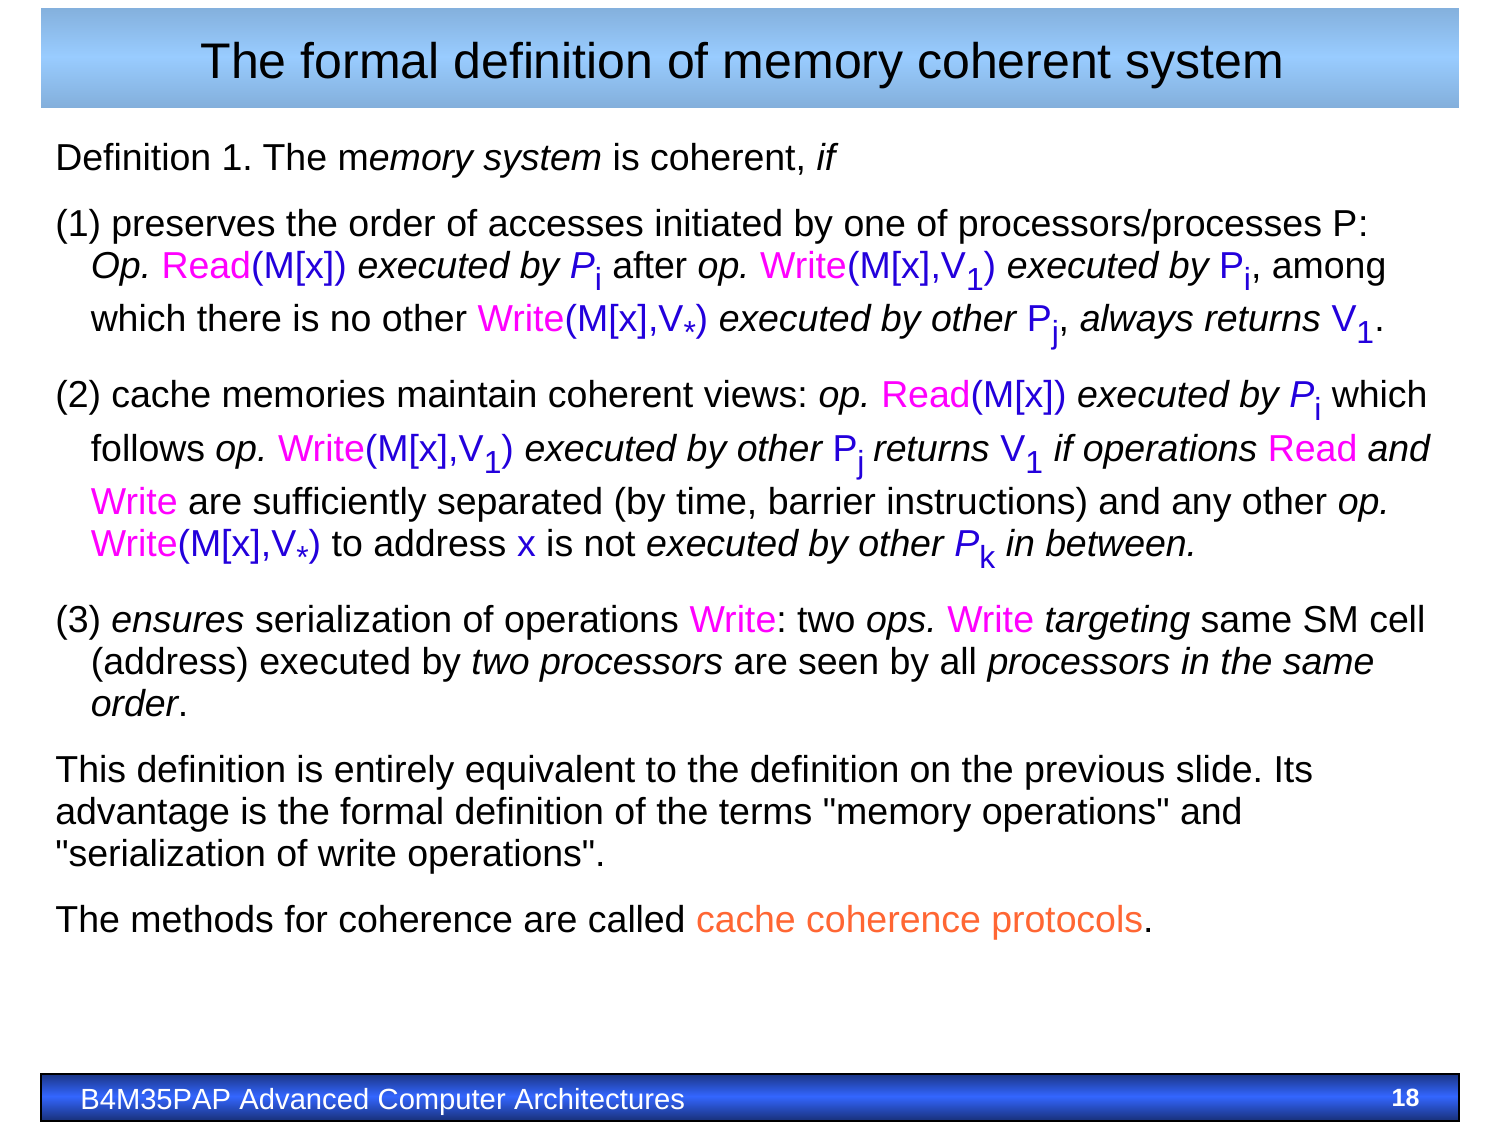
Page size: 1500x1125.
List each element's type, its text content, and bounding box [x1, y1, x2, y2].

text_box Definition 1. The memory system is coherent, if preserves the order of accesses initiated by one of processors/processes P: Op. Read(M[x]) executed by Pi after op. Write(M[x],V1) executed by Pi, among which there is no other Write(M[x],V*) executed by other Pj, always returns V1. cache memories maintain coherent views: op. Read(M[x]) executed by Pi which follows op. Write(M[x],V1) executed by other Pj returns V1 if operations Read and Write are sufficiently separated (by time, barrier instructions) and any other op. Write(M[x],V*) to address x is not executed by other Pk in between. ensures serialization of operations Write: two ops. Write targeting same SM cell (address) executed by two processors are seen by all processors in the same order. This definition is entirely equivalent to the definition on the previous slide. Its advantage is the formal definition of the terms "memory operations" and "serialization of write operations". The methods for coherence are called cache coherence protocols. [40, 129, 1466, 1019]
title The formal definition of memory coherent system [41, 8, 1459, 108]
